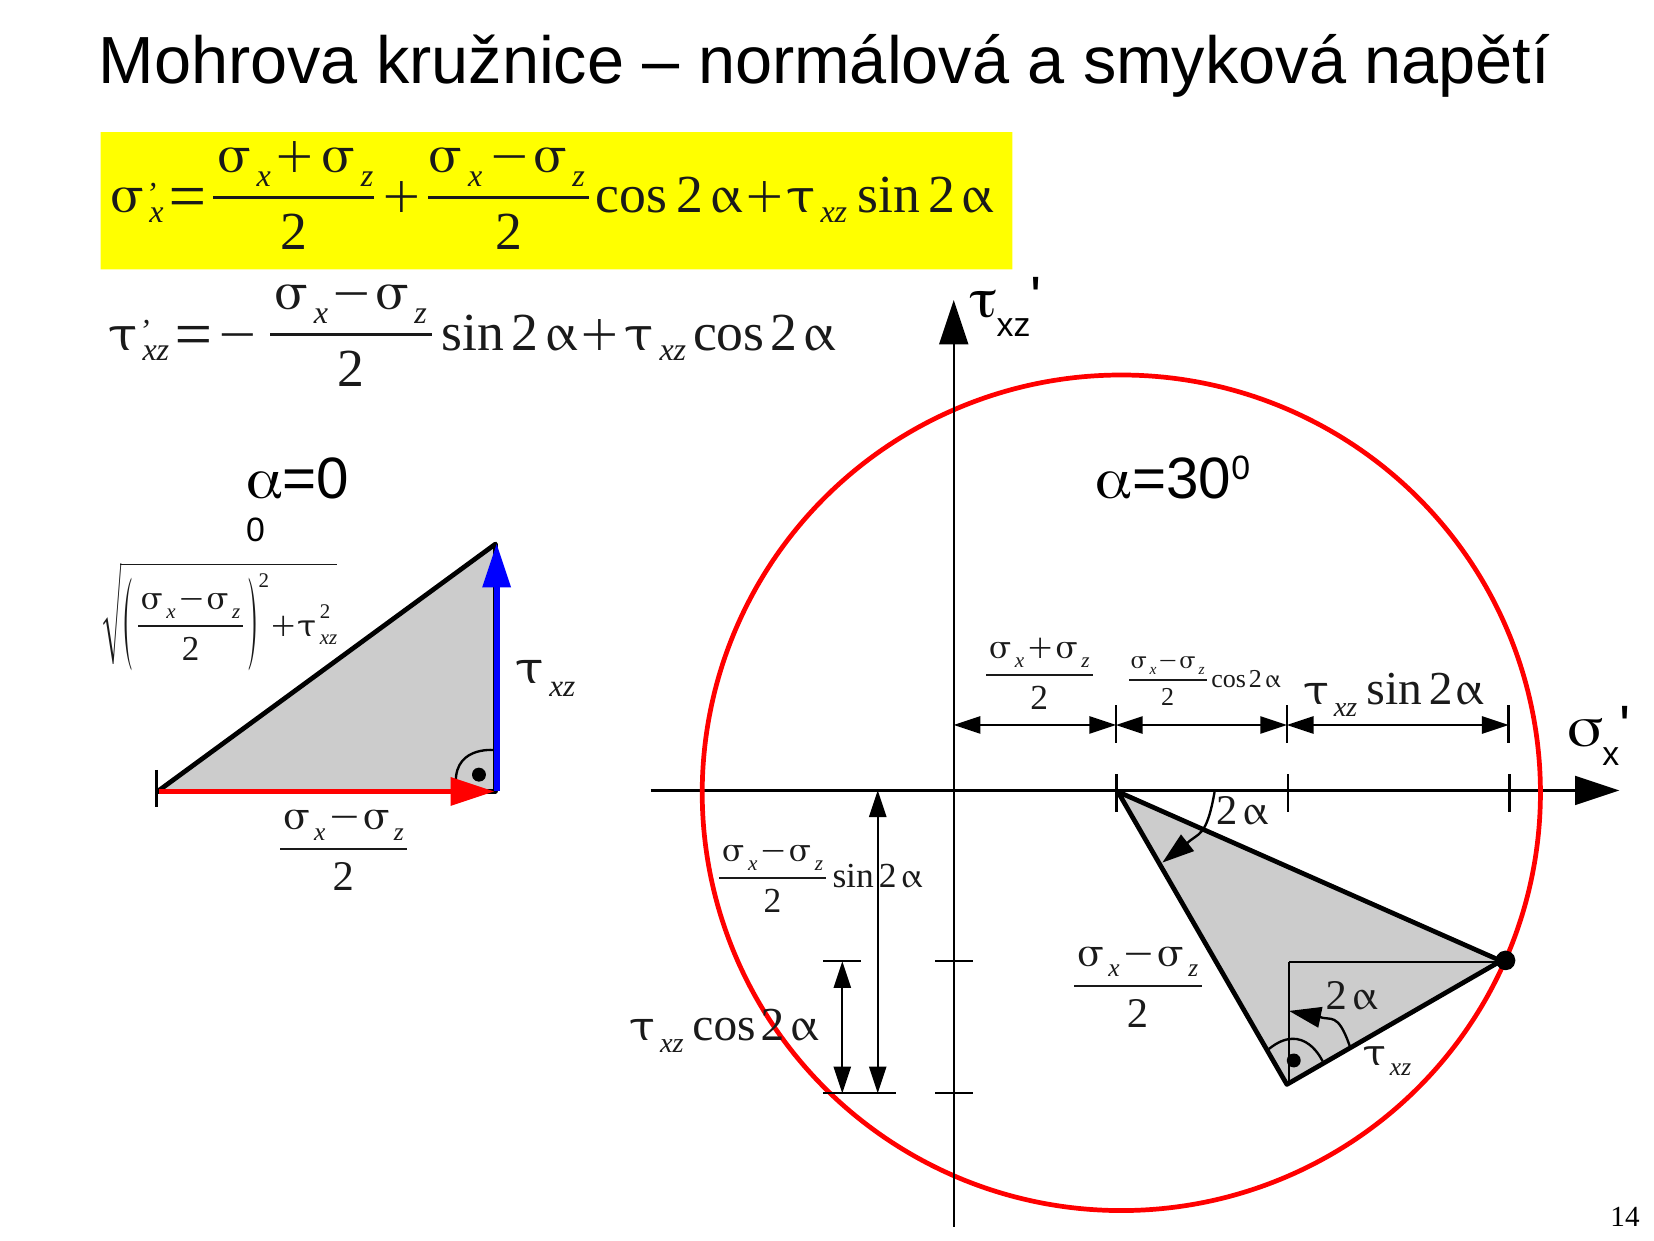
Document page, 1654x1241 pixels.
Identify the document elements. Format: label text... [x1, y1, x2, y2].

chart [1200, 787, 1279, 835]
text_box [1005, 132, 1013, 256]
text_box a=00 [231, 438, 382, 602]
chart [1055, 929, 1214, 1036]
text_box [1117, 791, 1515, 1085]
text_box txz' [956, 256, 1107, 360]
text_box a=300 [1081, 438, 1278, 530]
chart [970, 627, 1103, 717]
chart [1309, 972, 1389, 1020]
chart [497, 638, 589, 704]
text_box [157, 544, 496, 792]
chart [703, 830, 930, 920]
chart [88, 126, 1005, 398]
title Mohrova kružnice – normálová a smyková napětí [37, 8, 1613, 113]
chart [612, 998, 830, 1059]
text_box sx' [1552, 686, 1654, 790]
chart [260, 792, 420, 899]
chart [87, 561, 346, 672]
chart [1117, 645, 1497, 723]
chart [1347, 1027, 1423, 1081]
